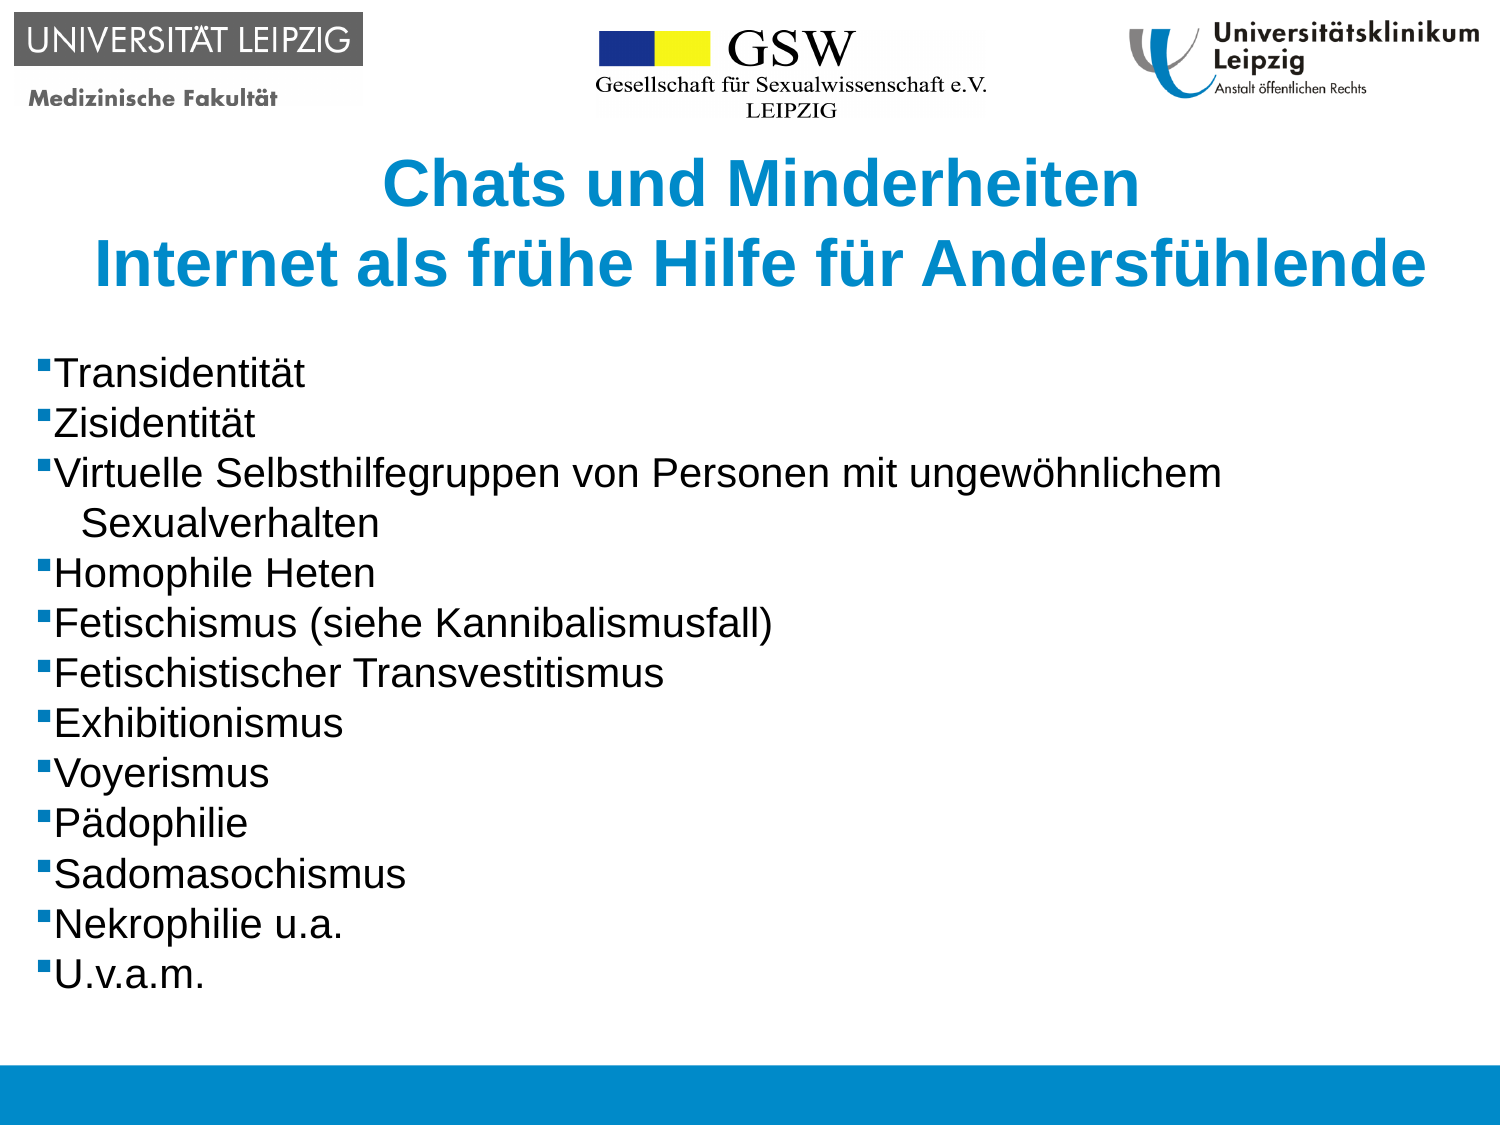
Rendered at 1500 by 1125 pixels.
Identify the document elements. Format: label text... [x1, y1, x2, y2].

title Chats und Minderheiten Internet als frühe Hilfe für Andersfühlende [64, 137, 1459, 303]
picture [1126, 18, 1481, 101]
picture [596, 30, 986, 118]
picture [14, 12, 363, 106]
list Transidentität Zisidentität Virtuelle Selbsthilfegruppen von Personen mit ungewöhnlichem Sexualverhalten Homophile Heten Fetischismus (siehe Kannibalismusfall) Fetischistischer Transvestitismus Exhibitionismus Voyerismus Pädophilie Sadomasochismus Nekrophilie u.a. U.v.a.m. [19, 338, 1470, 1041]
